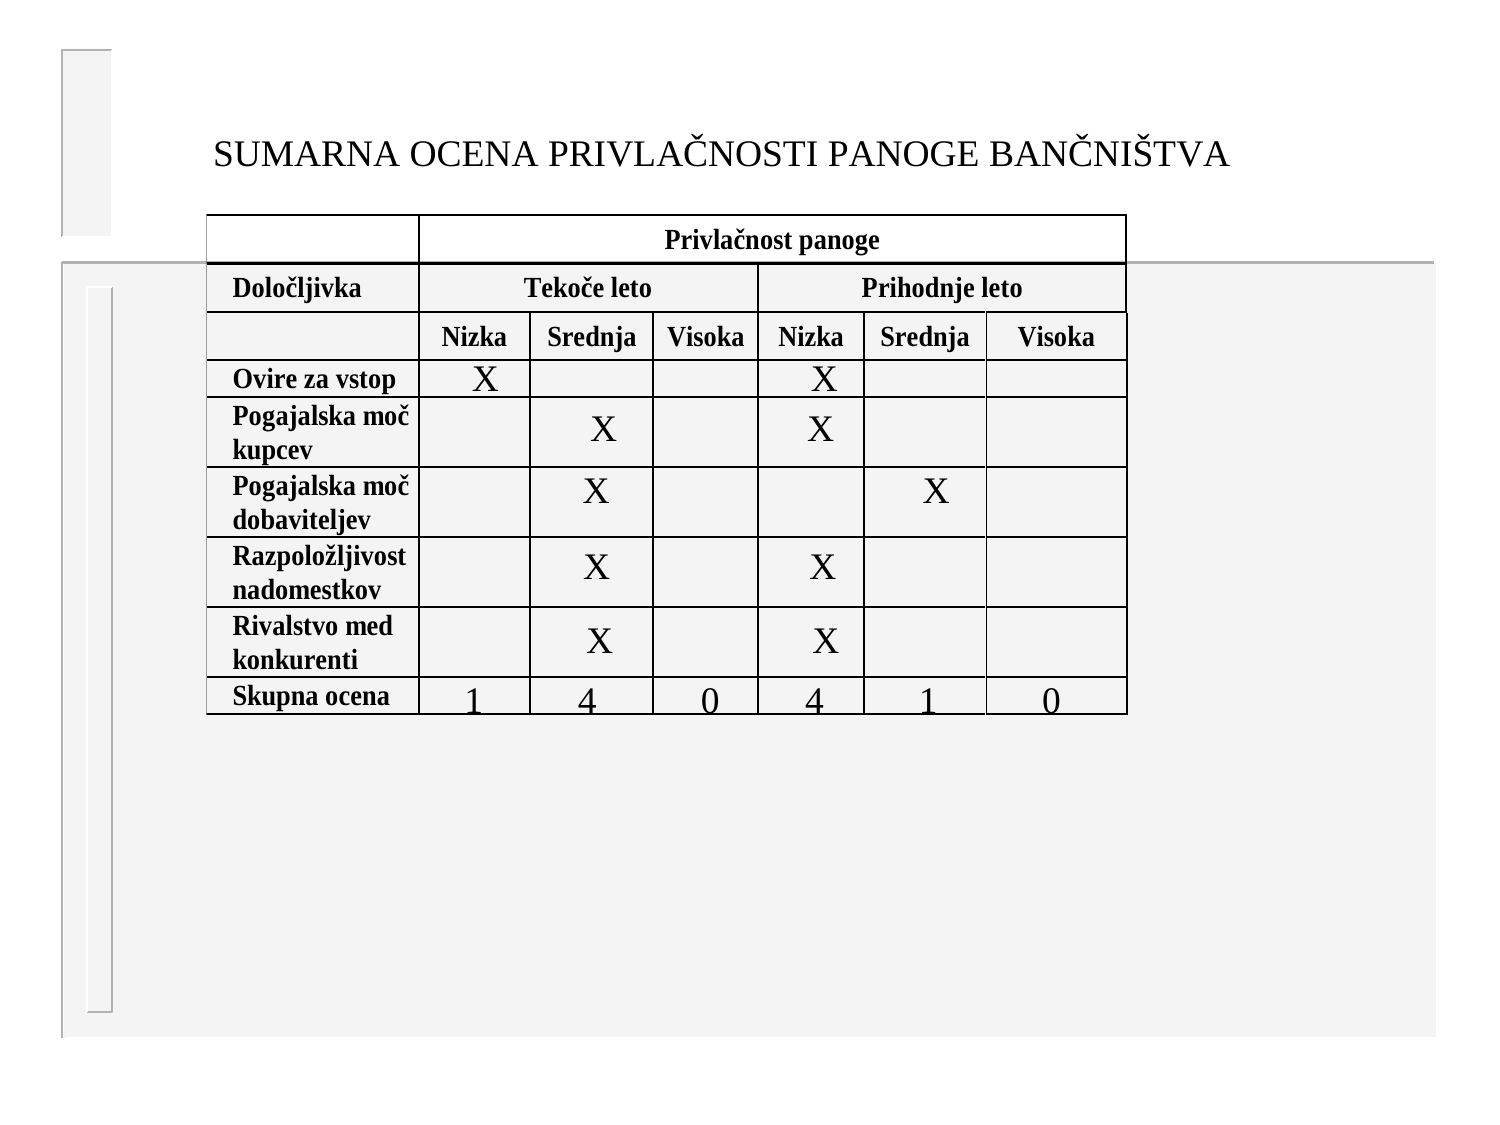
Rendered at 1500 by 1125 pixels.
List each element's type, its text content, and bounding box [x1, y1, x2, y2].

text_box X X [571, 608, 855, 668]
text_box X [447, 346, 515, 407]
text_box X X [432, 396, 850, 457]
picture [206, 172, 1309, 800]
text_box 1 4 0 4 1 0 [439, 668, 1077, 729]
text_box X [558, 346, 854, 407]
text_box SUMARNA OCENA PRIVLAČNOSTI PANOGE BANČNIŠTVA [197, 121, 1246, 182]
text_box X X [558, 522, 977, 598]
text_box X X [557, 458, 966, 519]
